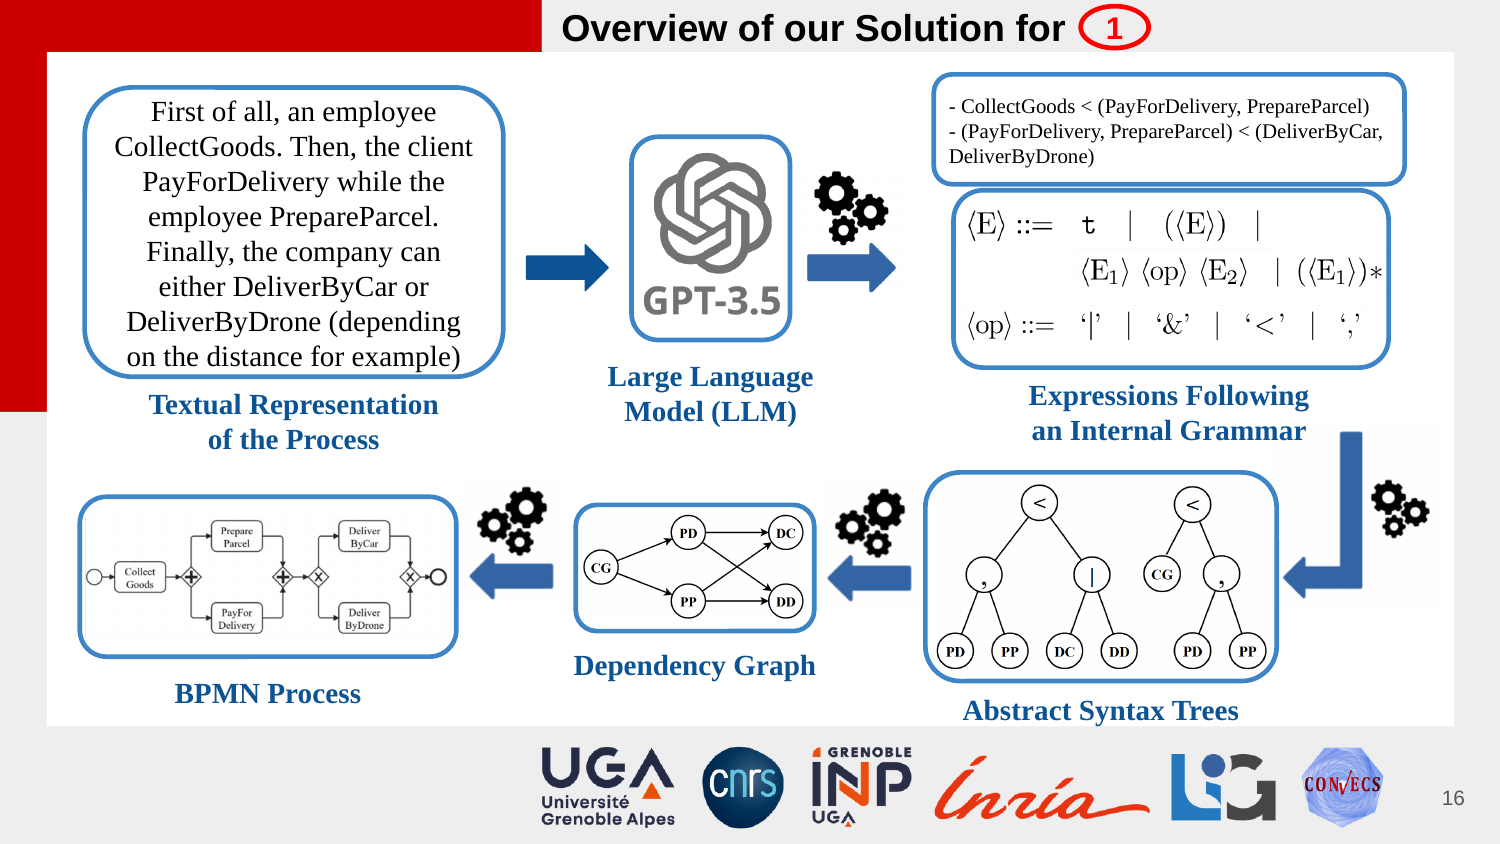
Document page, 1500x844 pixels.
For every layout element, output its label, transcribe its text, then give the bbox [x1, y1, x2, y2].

text_box - CollectGoods < (PayForDelivery, PrepareParcel) - (PayForDelivery, PrepareParcel) < (DeliverByCar, DeliverByDrone) [937, 77, 1402, 181]
text_box BPMN Process [105, 664, 431, 720]
text_box Textual Representation of the Process [26, 393, 562, 448]
picture [0, 0, 1500, 844]
slide_number <numéro> [1389, 764, 1480, 830]
text_box Expressions Following an Internal Grammar [1006, 359, 1332, 464]
text_box Abstract Syntax Trees [938, 681, 1264, 736]
text_box 1 [1080, 6, 1149, 49]
text_box Dependency Graph [532, 636, 858, 691]
text_box First of all, an employee CollectGoods. Then, the client PayForDelivery while the employee PrepareParcel. Finally, the company can either DeliverByCar or DeliverByDrone (depending on the distance for example) [84, 87, 504, 377]
text_box [526, 244, 609, 291]
text_box Overview of our Solution for [546, 0, 1441, 55]
text_box Large Language Model (LLM) [586, 340, 836, 444]
